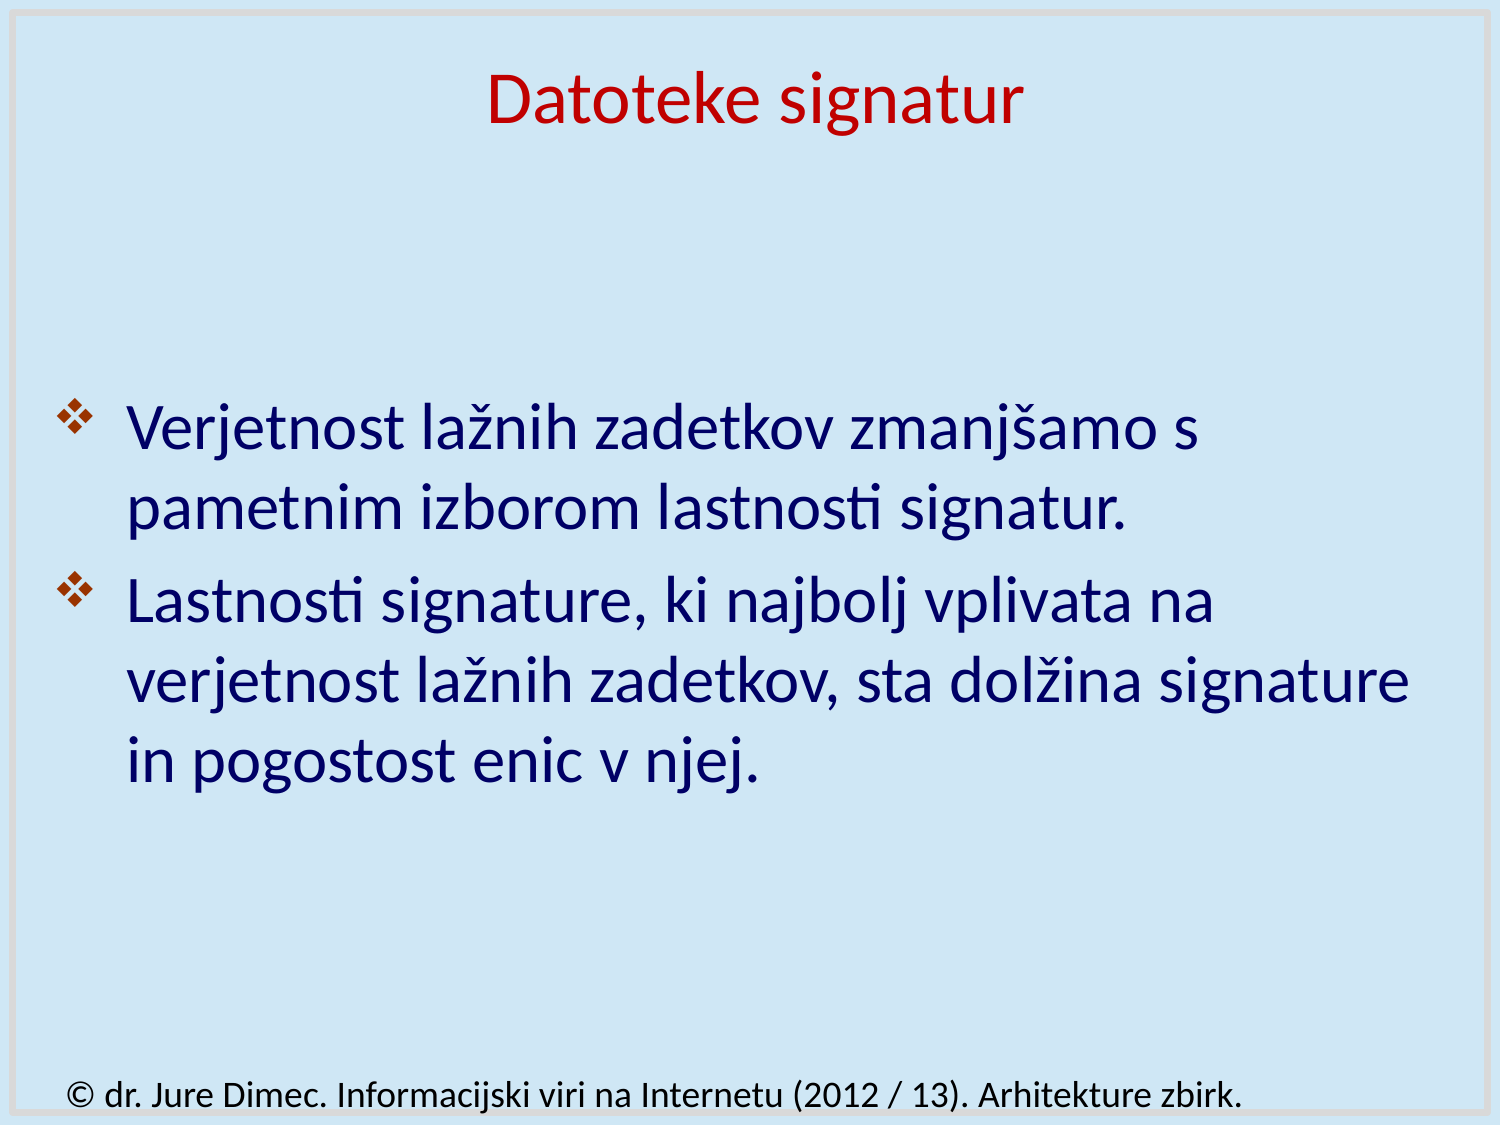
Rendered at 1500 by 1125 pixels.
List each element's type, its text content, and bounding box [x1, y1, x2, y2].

list Verjetnost lažnih zadetkov zmanjšamo s pametnim izborom lastnosti signatur. Lastnosti signature, ki najbolj vplivata na verjetnost lažnih zadetkov, sta dolžina signature in pogostost enic v njej. [37, 375, 1475, 1050]
footer © dr. Jure Dimec. Informacijski viri na Internetu (2012 / 13). Arhitekture zbirk. [50, 1062, 1300, 1103]
title Datoteke signatur [37, 37, 1475, 150]
